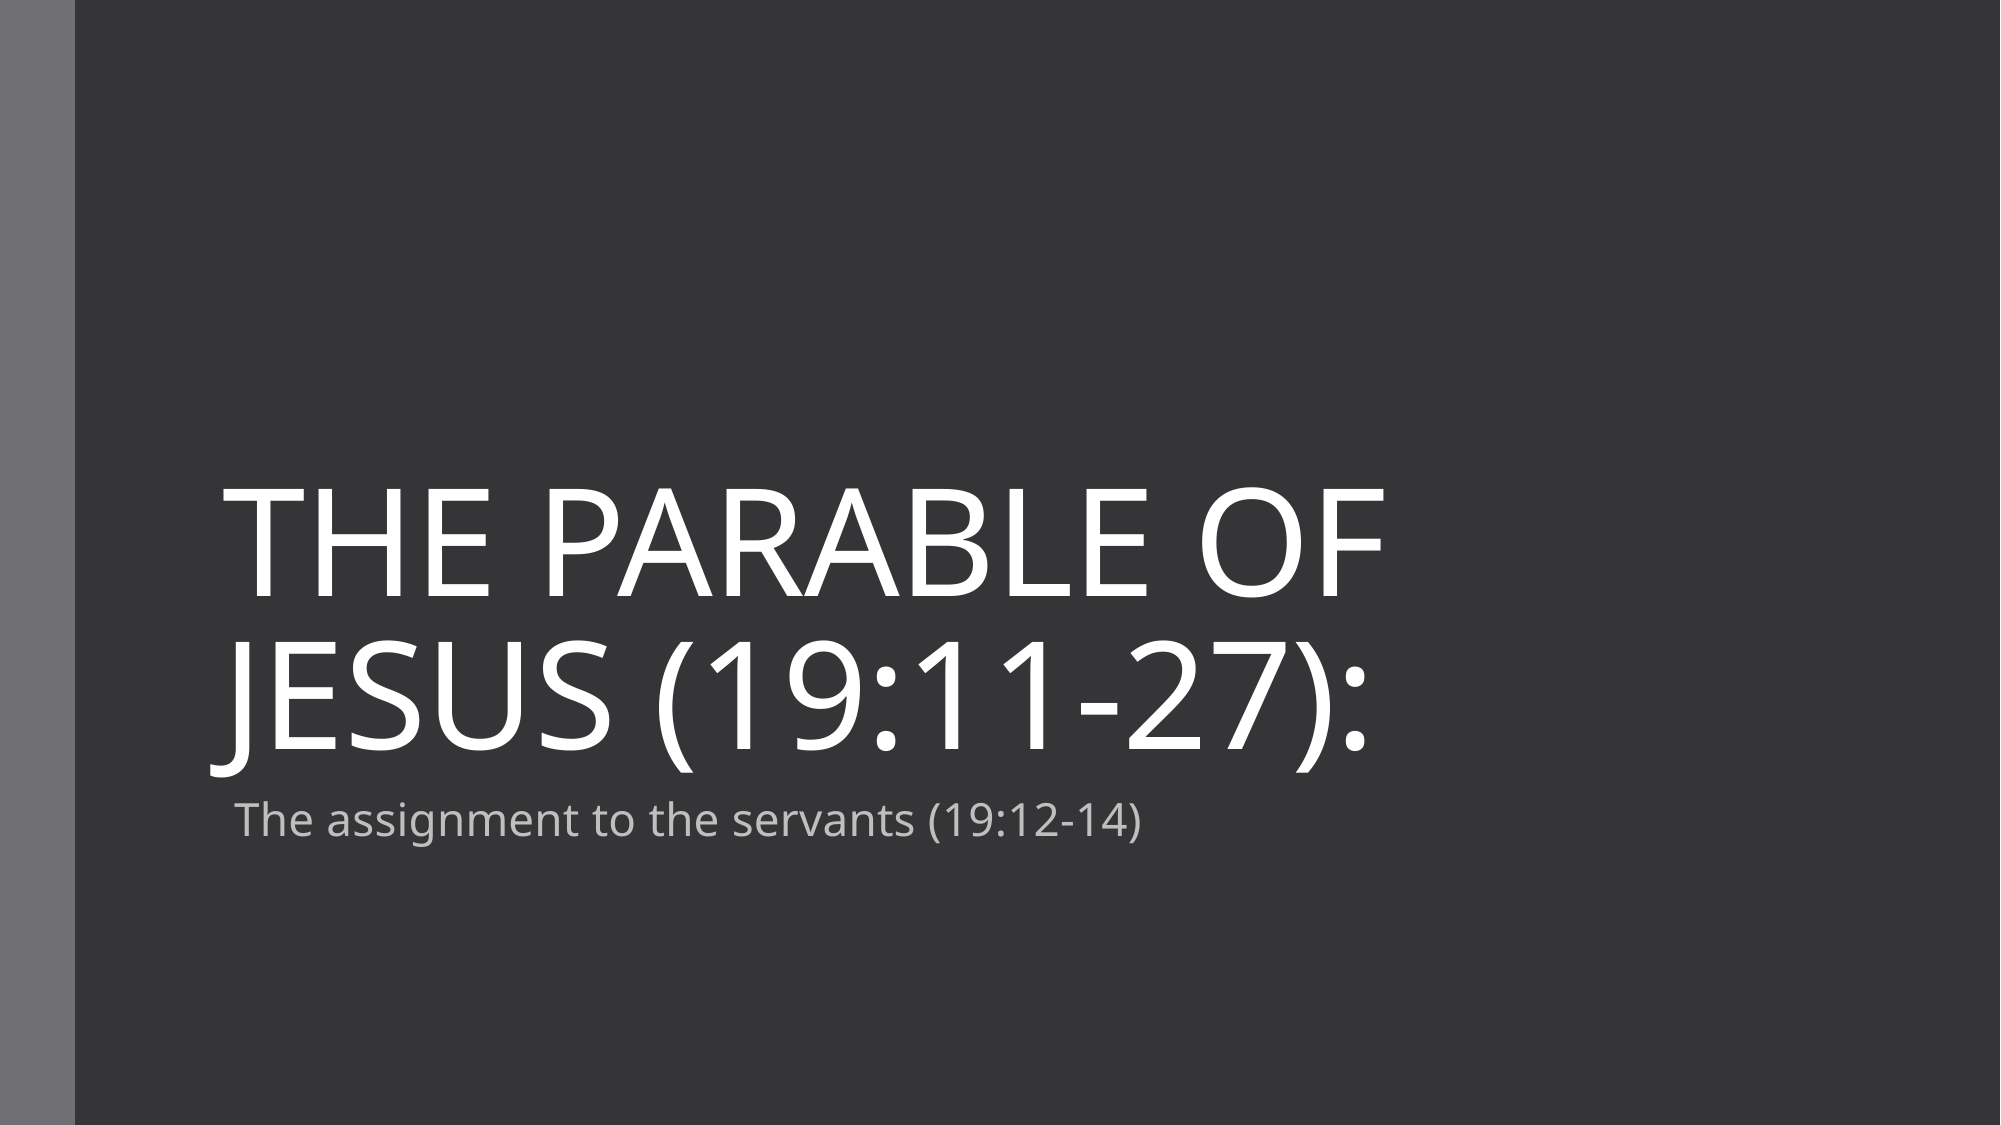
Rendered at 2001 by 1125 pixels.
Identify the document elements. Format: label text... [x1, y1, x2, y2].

subtitle The assignment to the servants (19:12-14) [206, 787, 1752, 1066]
title THE PARABLE OF JESUS (19:11-27): [206, 124, 1752, 787]
